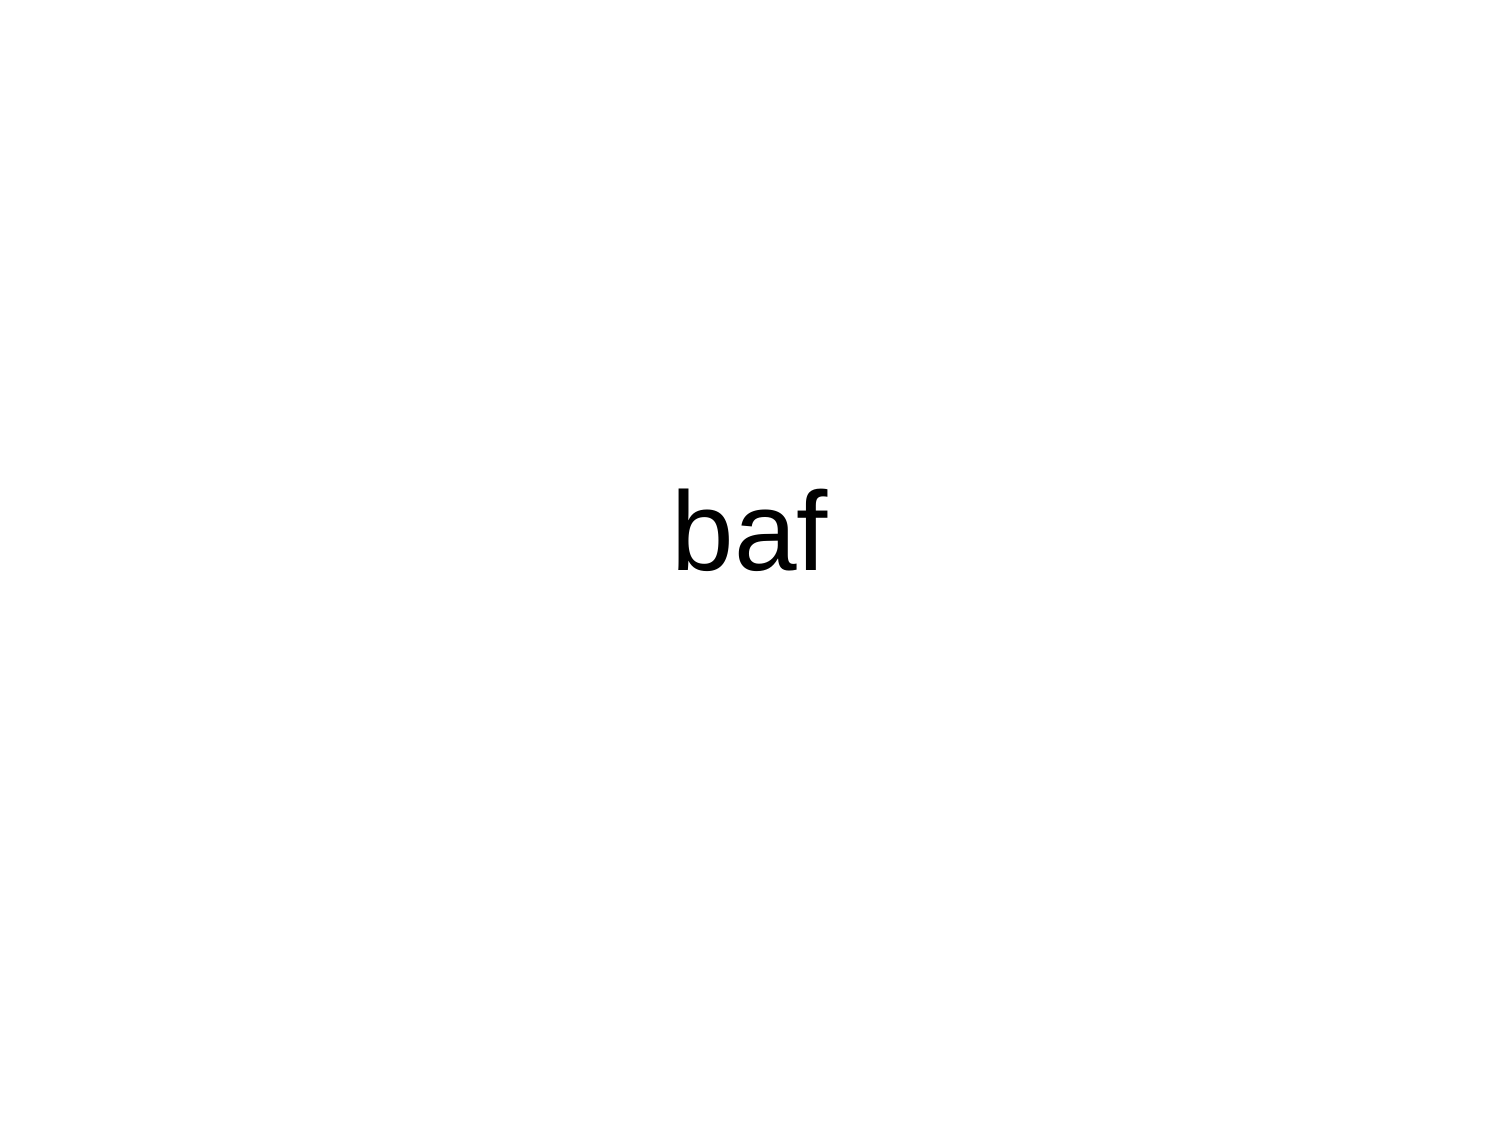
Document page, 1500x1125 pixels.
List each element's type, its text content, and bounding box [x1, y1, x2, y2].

title baf [112, 437, 1388, 625]
